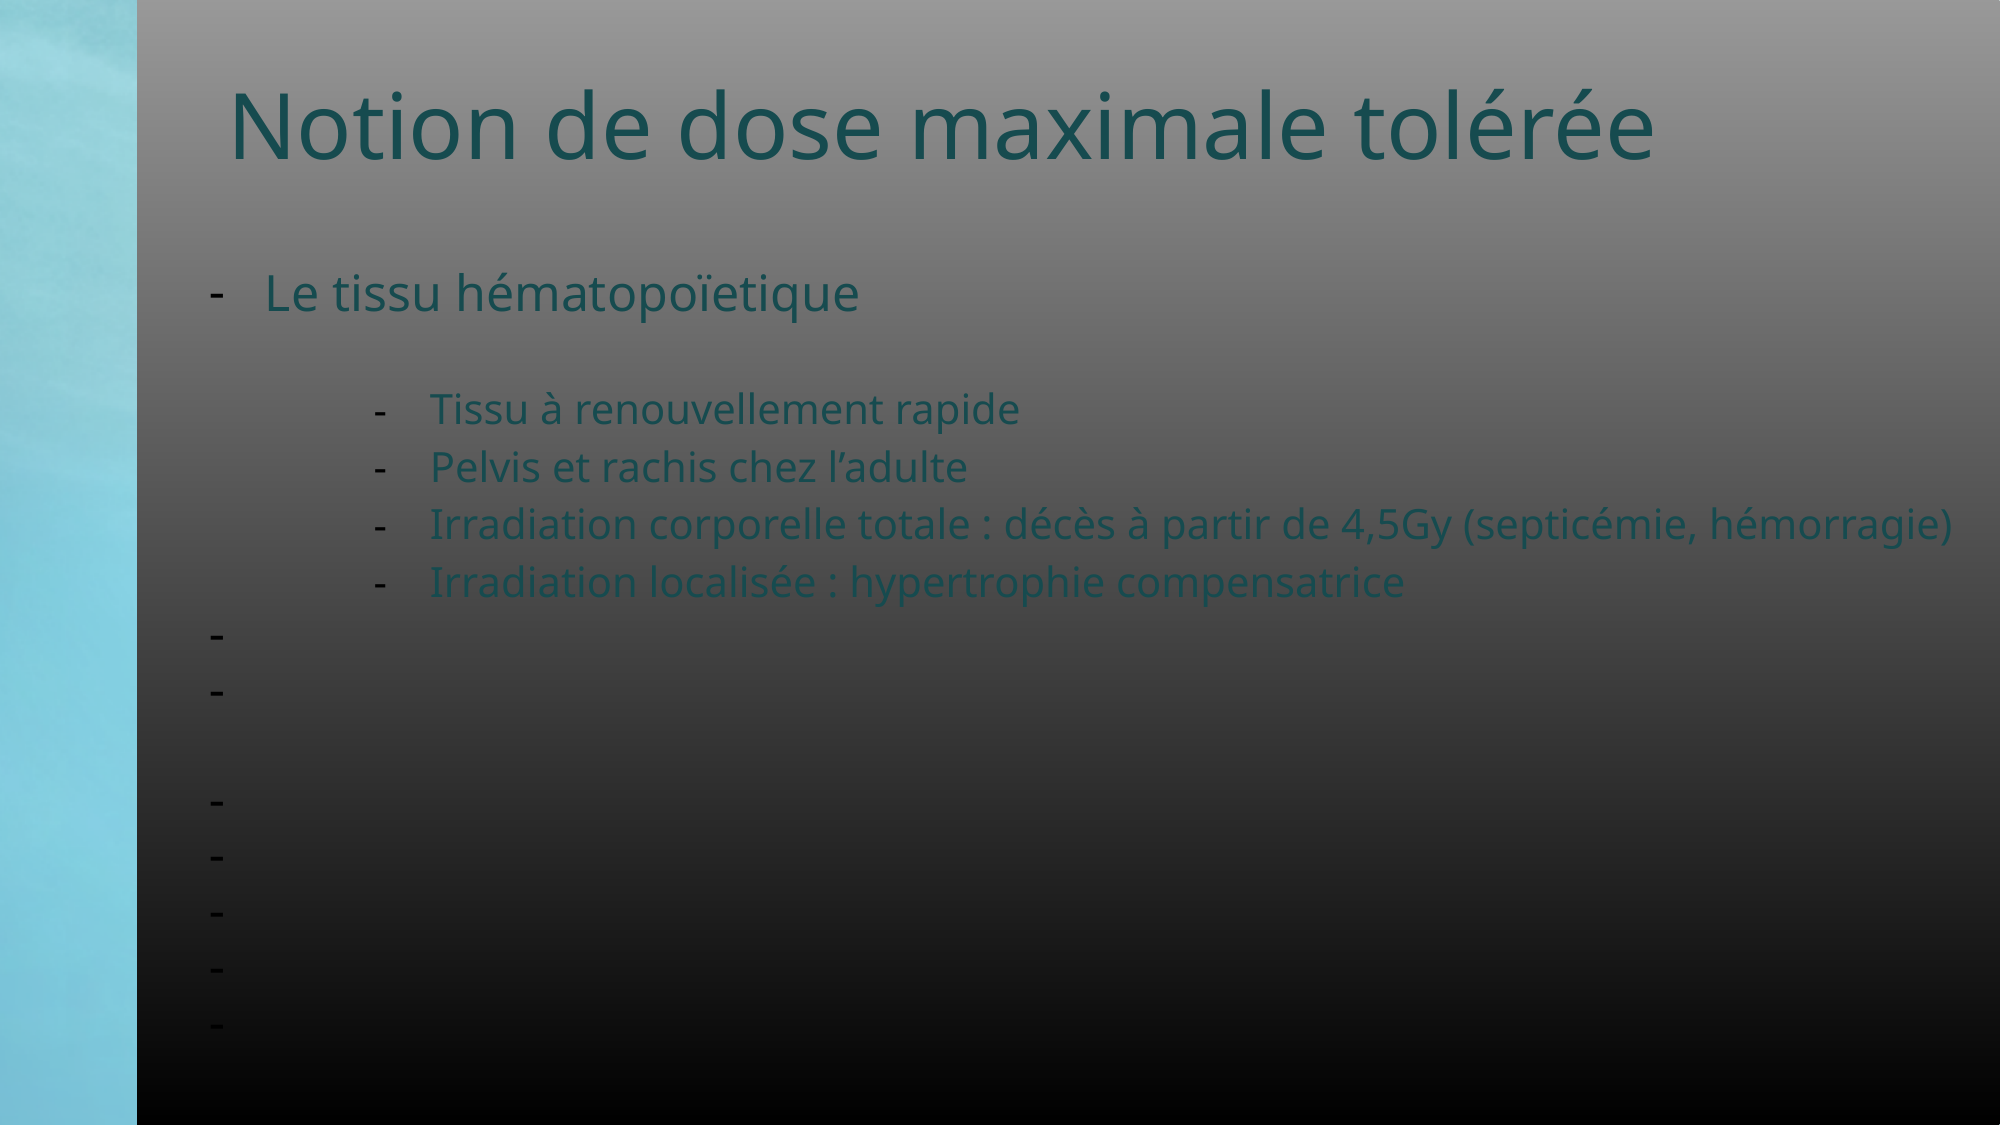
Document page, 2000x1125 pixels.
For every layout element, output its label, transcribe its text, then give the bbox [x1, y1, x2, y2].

list Le tissu hématopoïetique Tissu à renouvellement rapide Pelvis et rachis chez l’adulte Irradiation corporelle totale : décès à partir de 4,5Gy (septicémie, hémorragie) Irradiation localisée : hypertrophie compensatrice [193, 199, 1981, 1060]
title Notion de dose maximale tolérée [212, 62, 1728, 188]
